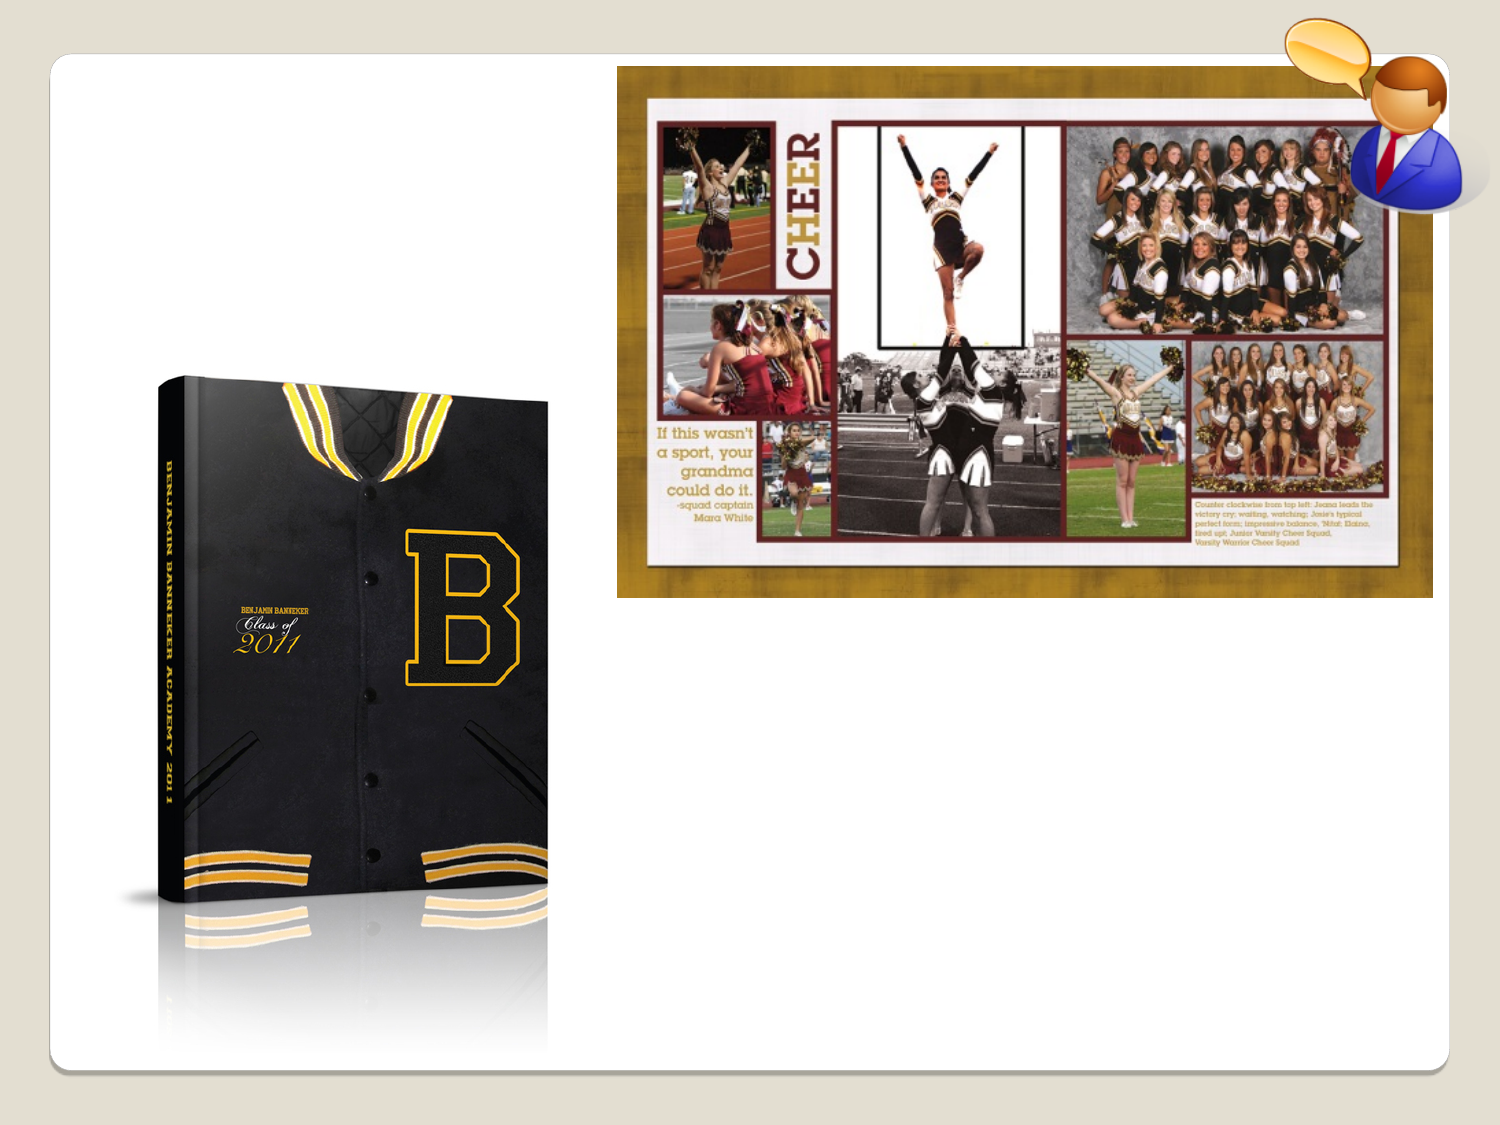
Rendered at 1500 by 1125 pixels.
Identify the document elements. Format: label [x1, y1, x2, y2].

picture [53, 8, 1493, 1053]
